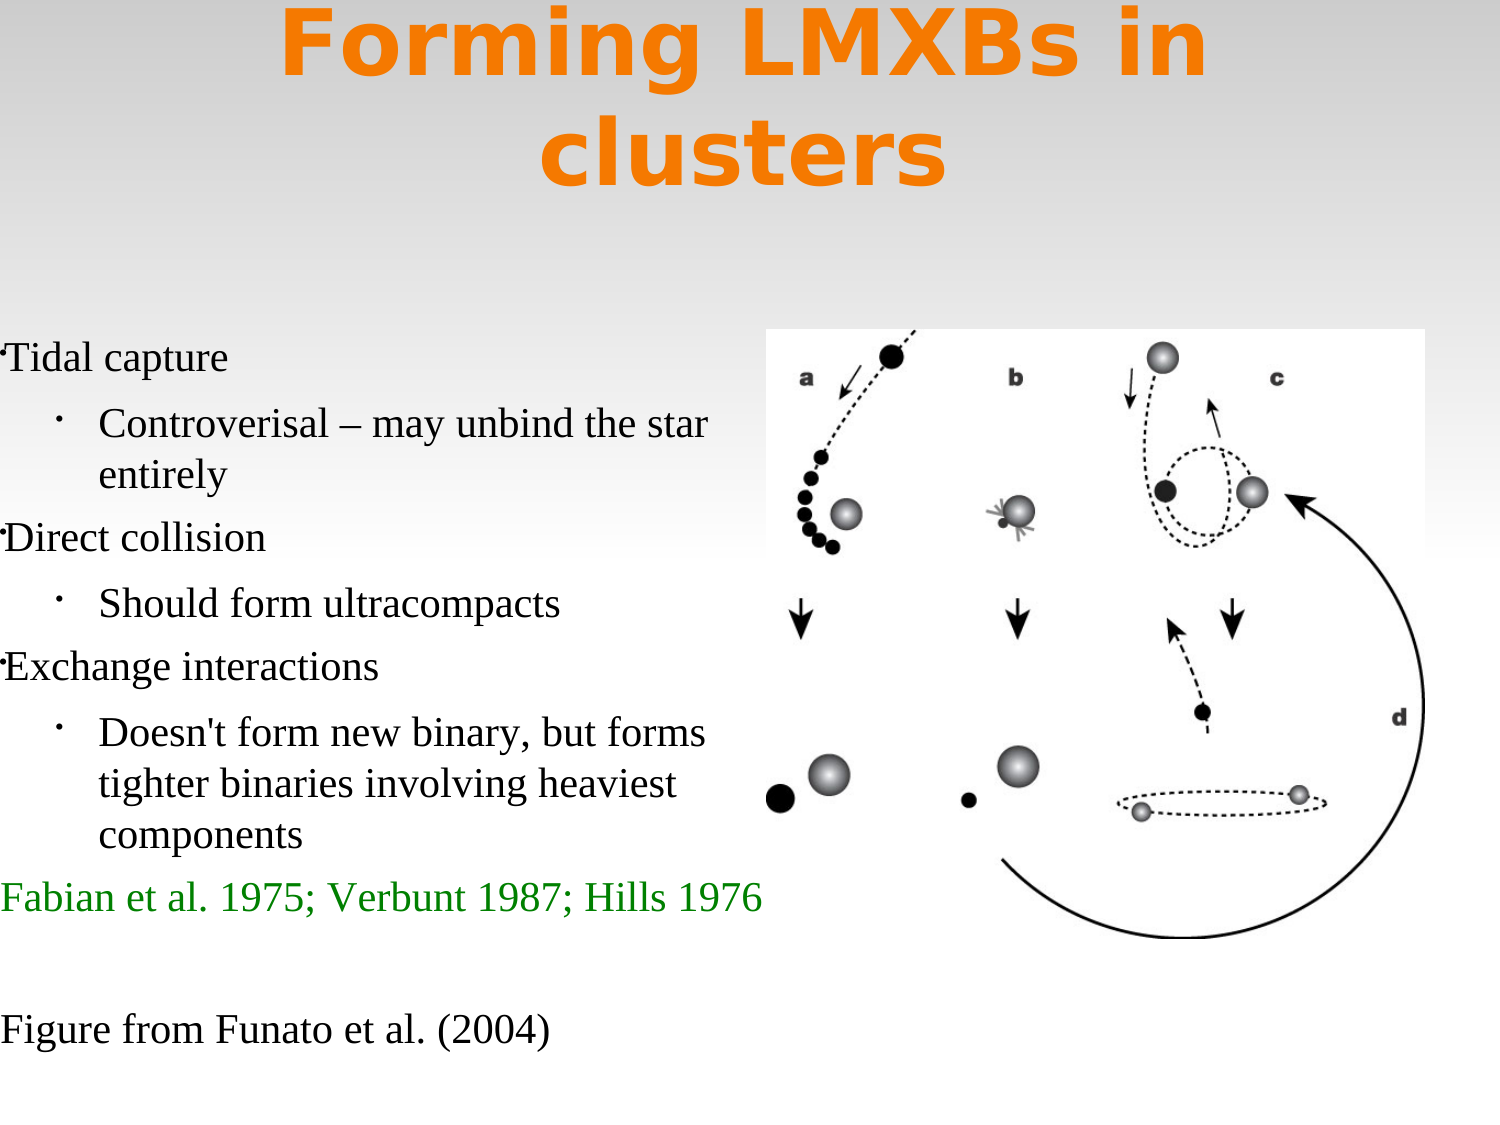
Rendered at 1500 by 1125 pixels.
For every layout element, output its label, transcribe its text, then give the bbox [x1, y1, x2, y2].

picture [766, 329, 1425, 939]
title Forming LMXBs in clusters [69, 0, 1419, 204]
list Tidal capture Controverisal – may unbind the star entirely Direct collision Should form ultracompacts Exchange interactions Doesn't form new binary, but forms tighter binaries involving heaviest components Fabian et al. 1975; Verbunt 1987; Hills 1976 Figure from Funato et al. (2004) [0, 324, 768, 1093]
